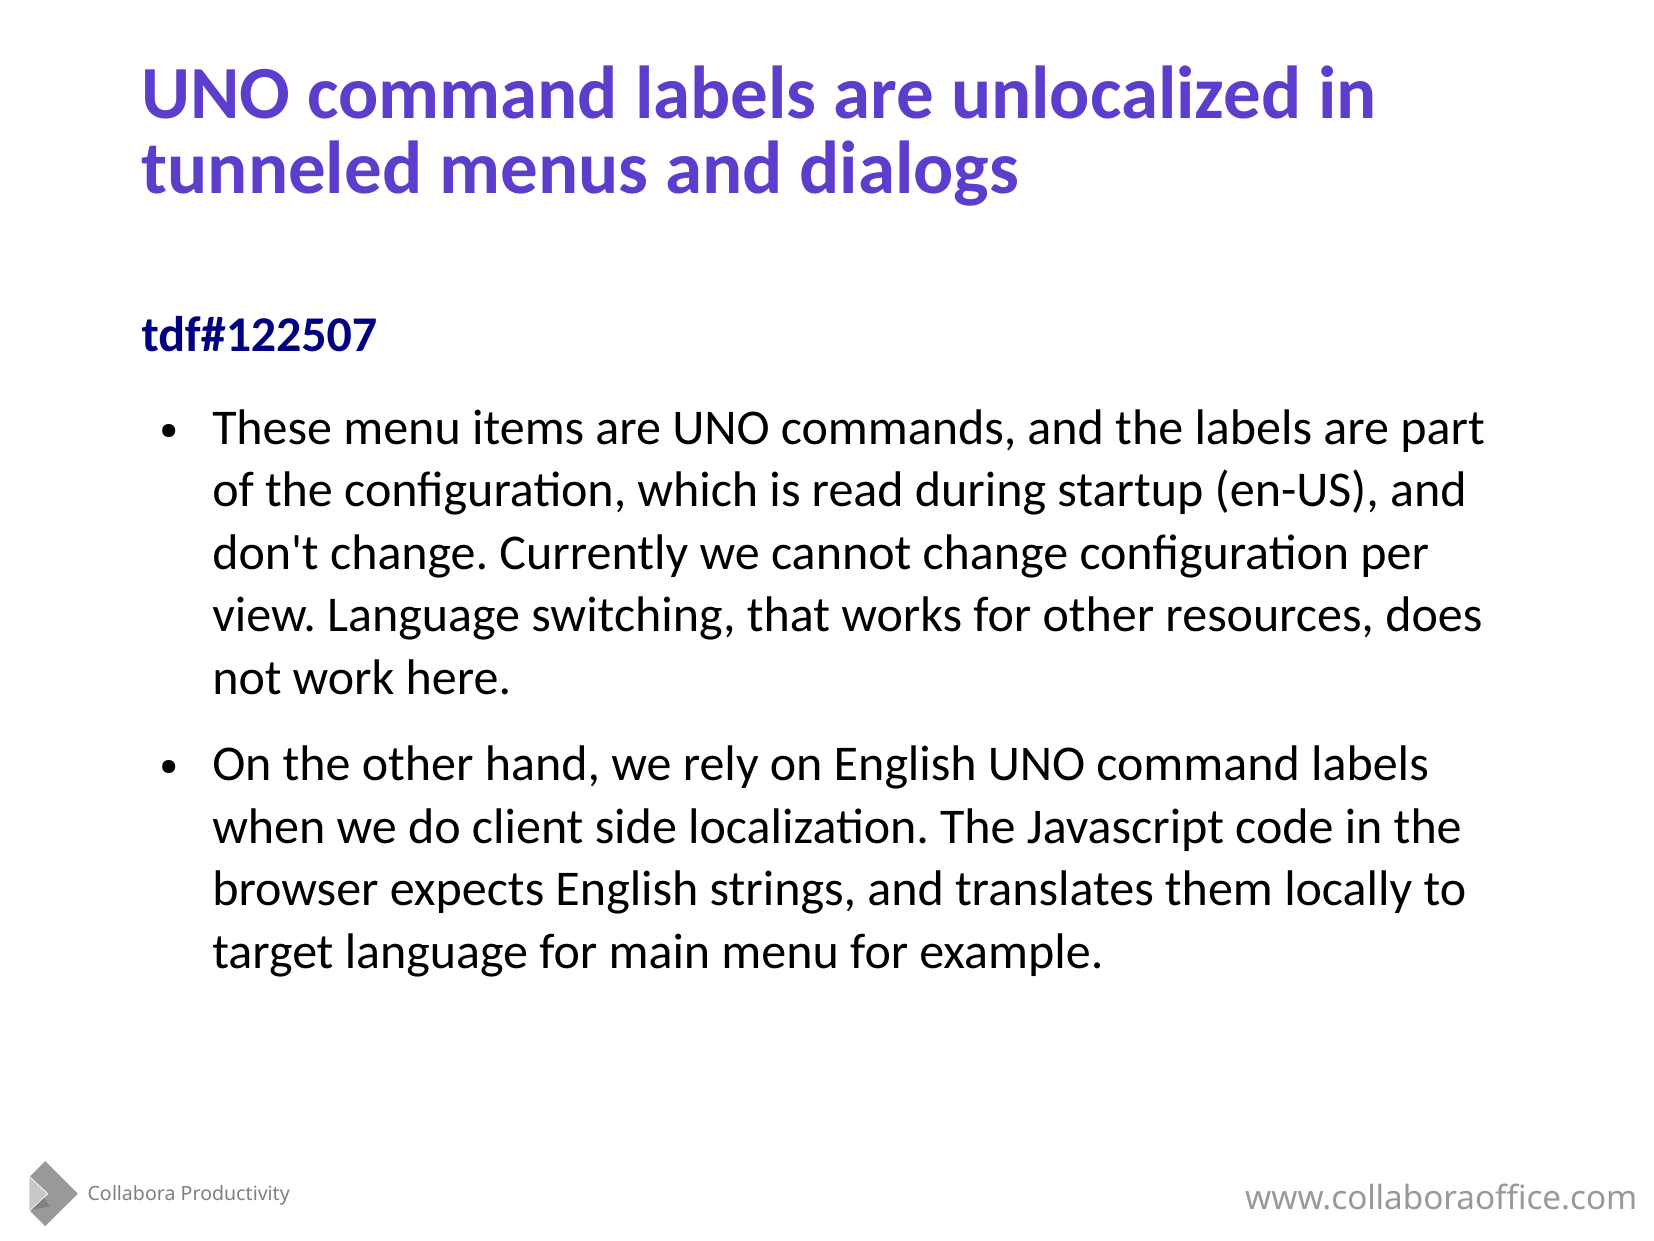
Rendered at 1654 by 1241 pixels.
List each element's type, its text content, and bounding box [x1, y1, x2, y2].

list tdf#122507 These menu items are UNO commands, and the labels are part of the configuration, which is read during startup (en-US), and don't change. Currently we cannot change configuration per view. Language switching, that works for other resources, does not work here. On the other hand, we rely on English UNO command labels when we do client side localization. The Javascript code in the browser expects English strings, and translates them locally to target language for main menu for example. [141, 302, 1512, 1130]
title UNO command labels are unlocalized in tunneled menus and dialogs [141, 62, 1571, 213]
